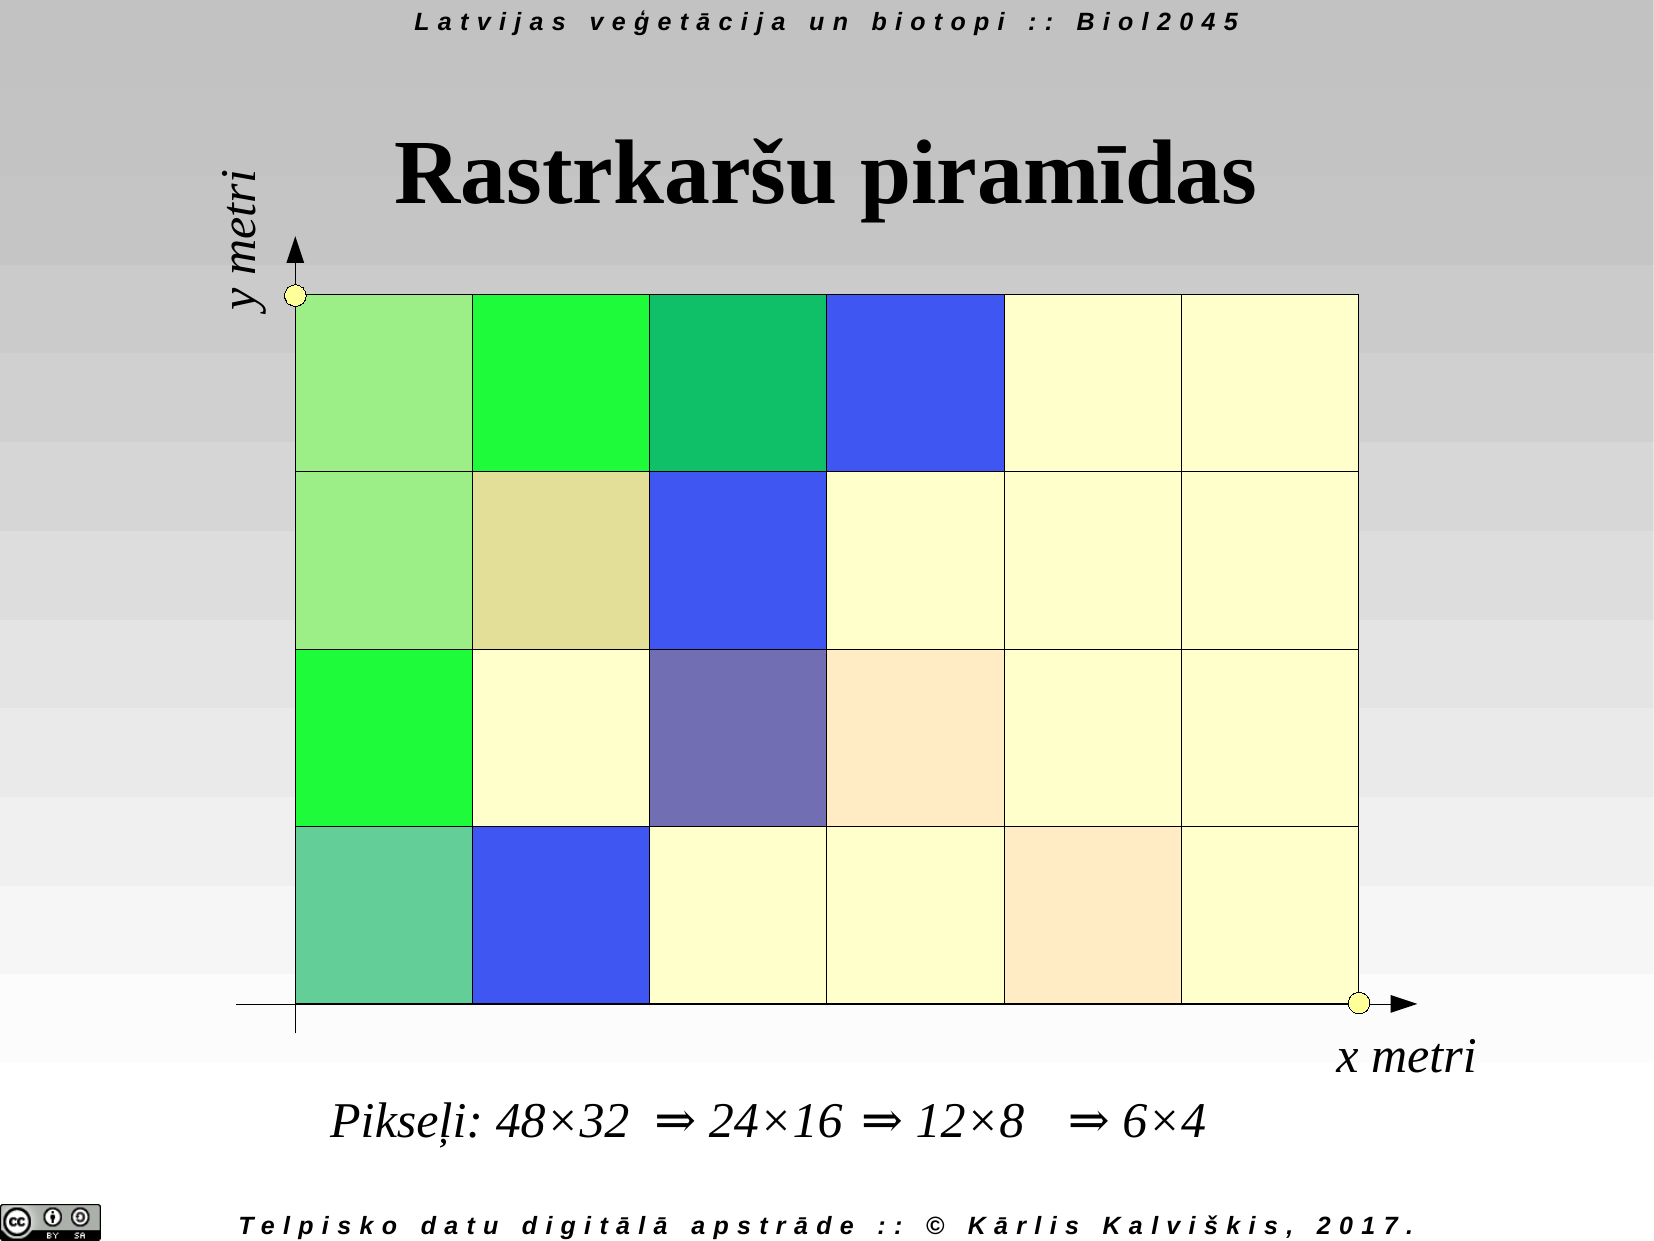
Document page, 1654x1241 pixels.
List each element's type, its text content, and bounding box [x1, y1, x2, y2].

text_box y metri [220, 169, 266, 311]
title Rastrkaršu piramīdas [29, 49, 1625, 296]
text_box ⇒ 24×16 [654, 1098, 843, 1144]
text_box ⇒ 12×8 [861, 1098, 1025, 1144]
text_box [284, 284, 1370, 1014]
text_box x metri [1336, 1028, 1478, 1074]
picture [0, 0, 1654, 1241]
text_box Pikseļi: 48×32 [330, 1098, 630, 1144]
text_box ⇒ 6×4 [1067, 1098, 1207, 1144]
